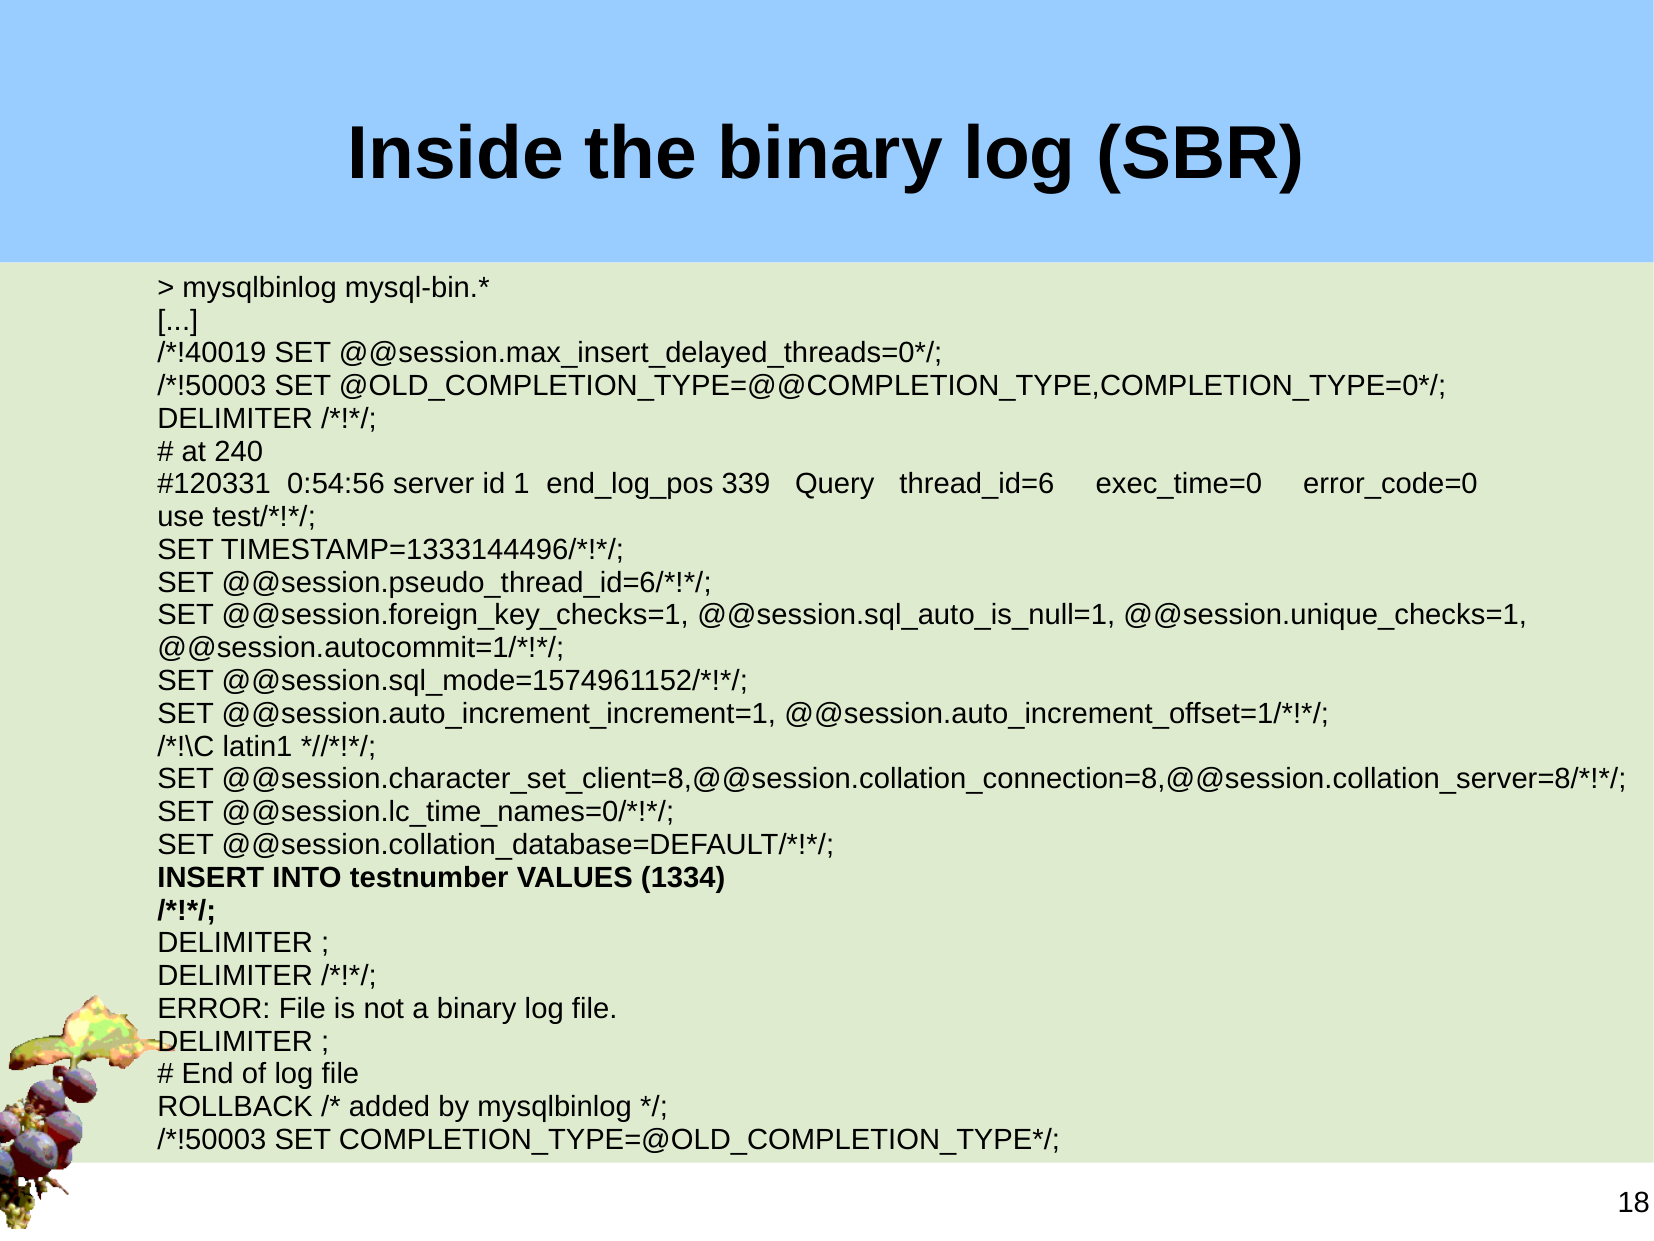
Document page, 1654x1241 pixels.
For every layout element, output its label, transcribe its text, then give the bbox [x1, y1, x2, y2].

title Inside the binary log (SBR) [82, 49, 1571, 257]
list > mysqlbinlog mysql-bin.* [...] /*!40019 SET @@session.max_insert_delayed_threads=0*/; /*!50003 SET @OLD_COMPLETION_TYPE=@@COMPLETION_TYPE,COMPLETION_TYPE=0*/; DELIMITER /*!*/; # at 240 #120331 0:54:56 server id 1 end_log_pos 339 Query thread_id=6 exec_time=0 error_code=0 use test/*!*/; SET TIMESTAMP=1333144496/*!*/; SET @@session.pseudo_thread_id=6/*!*/; SET @@session.foreign_key_checks=1, @@session.sql_auto_is_null=1, @@session.unique_checks=1, @@session.autocommit=1/*!*/; SET @@session.sql_mode=1574961152/*!*/; SET @@session.auto_increment_increment=1, @@session.auto_increment_offset=1/*!*/; /*!\C latin1 *//*!*/; SET @@session.character_set_client=8,@@session.collation_connection=8,@@session.collation_server=8/*!*/; SET @@session.lc_time_names=0/*!*/; SET @@session.collation_database=DEFAULT/*!*/; INSERT INTO testnumber VALUES (1334) /*!*/; DELIMITER ; DELIMITER /*!*/; ERROR: File is not a binary log file. DELIMITER ; # End of log file ROLLBACK /* added by mysqlbinlog */; /*!50003 SET COMPLETION_TYPE=@OLD_COMPLETION_TYPE*/; [157, 270, 1646, 1189]
picture [0, 990, 188, 1229]
